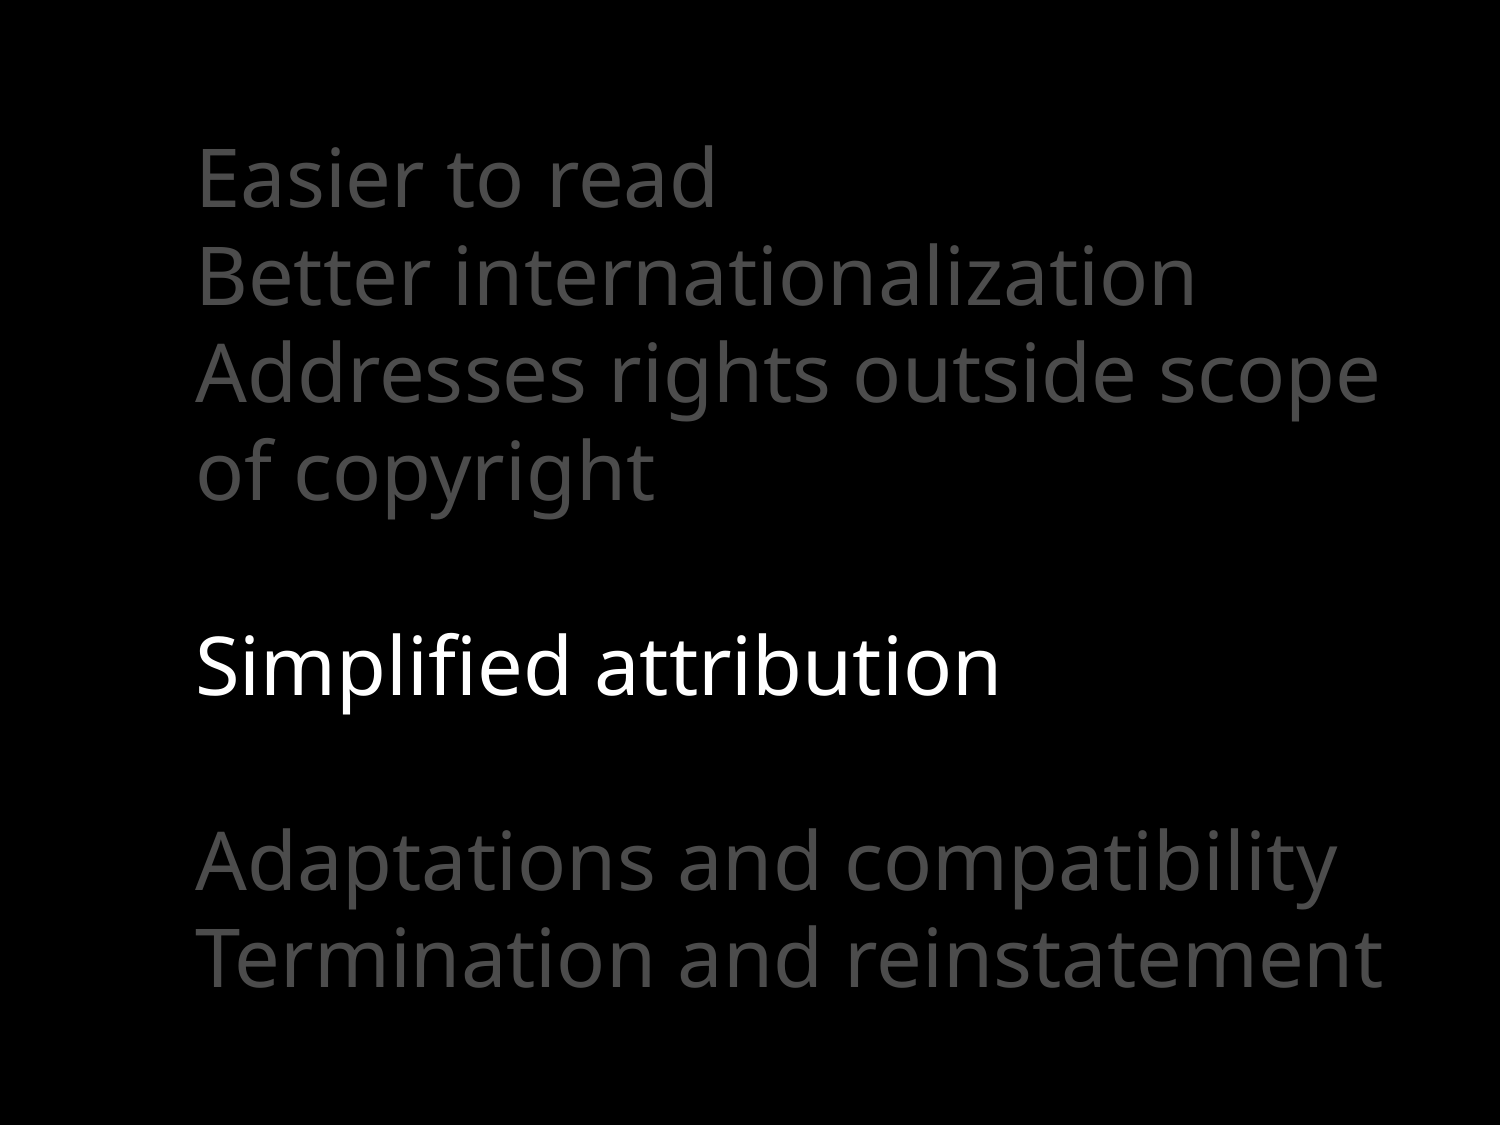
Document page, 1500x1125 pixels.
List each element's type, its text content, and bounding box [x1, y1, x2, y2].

text_box Easier to read Better internationalization Addresses rights outside scope of copyright Simplified attribution Adaptations and compatibility Termination and reinstatement [144, 444, 1475, 686]
